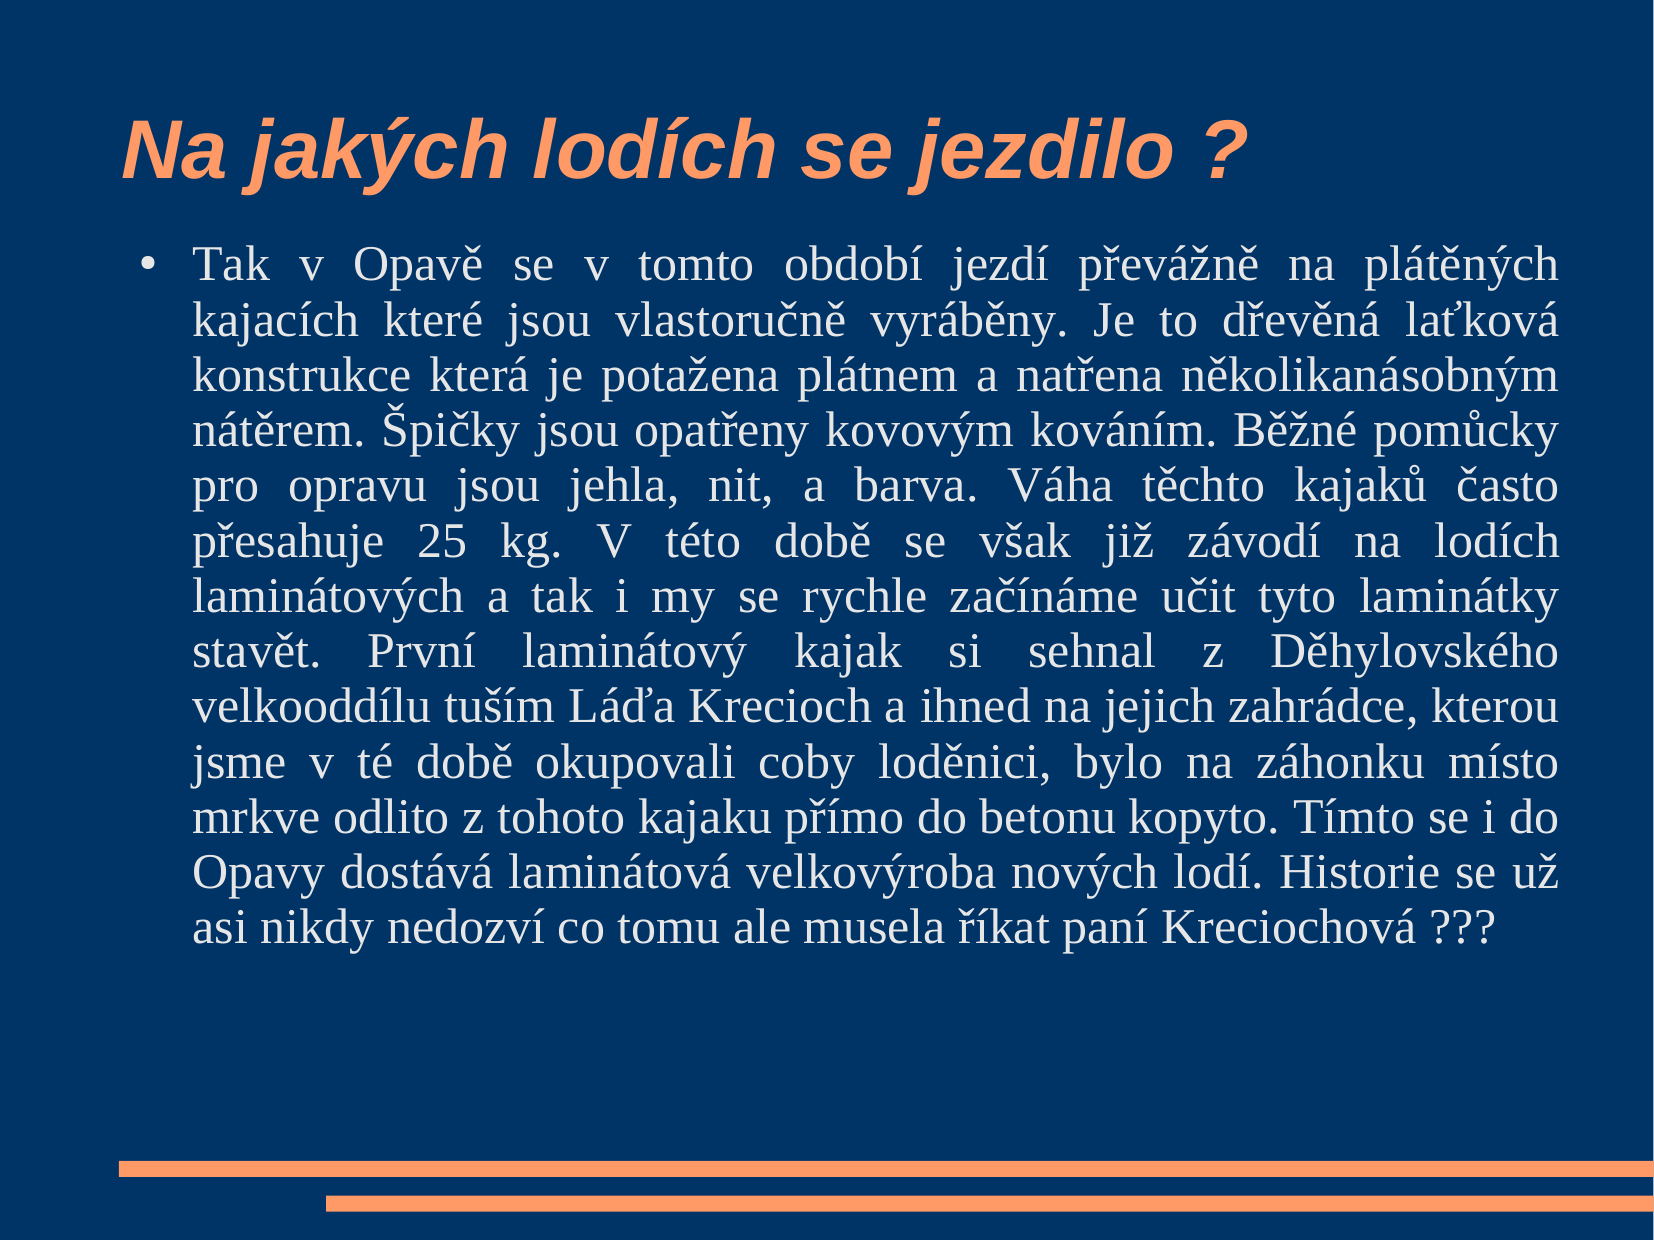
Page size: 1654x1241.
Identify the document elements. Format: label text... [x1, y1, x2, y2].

title Na jakých lodích se jezdilo ? [121, 46, 1534, 236]
list Tak v Opavě se v tomto období jezdí převážně na plátěných kajacích které jsou vlastoručně vyráběny. Je to dřevěná laťková konstrukce která je potažena plátnem a natřena několikanásobným nátěrem. Špičky jsou opatřeny kovovým kováním. Běžné pomůcky pro opravu jsou jehla, nit, a barva. Váha těchto kajaků často přesahuje 25 kg. V této době se však již závodí na lodích laminátových a tak i my se rychle začínáme učit tyto laminátky stavět. První laminátový kajak si sehnal z Děhylovského velkooddílu tuším Láďa Krecioch a ihned na jejich zahrádce, kterou jsme v té době okupovali coby loděnici, bylo na záhonku místo mrkve odlito z tohoto kajaku přímo do betonu kopyto. Tímto se i do Opavy dostává laminátová velkovýroba nových lodí. Historie se už asi nikdy nedozví co tomu ale musela říkat paní Kreciochová ??? [121, 236, 1561, 1133]
